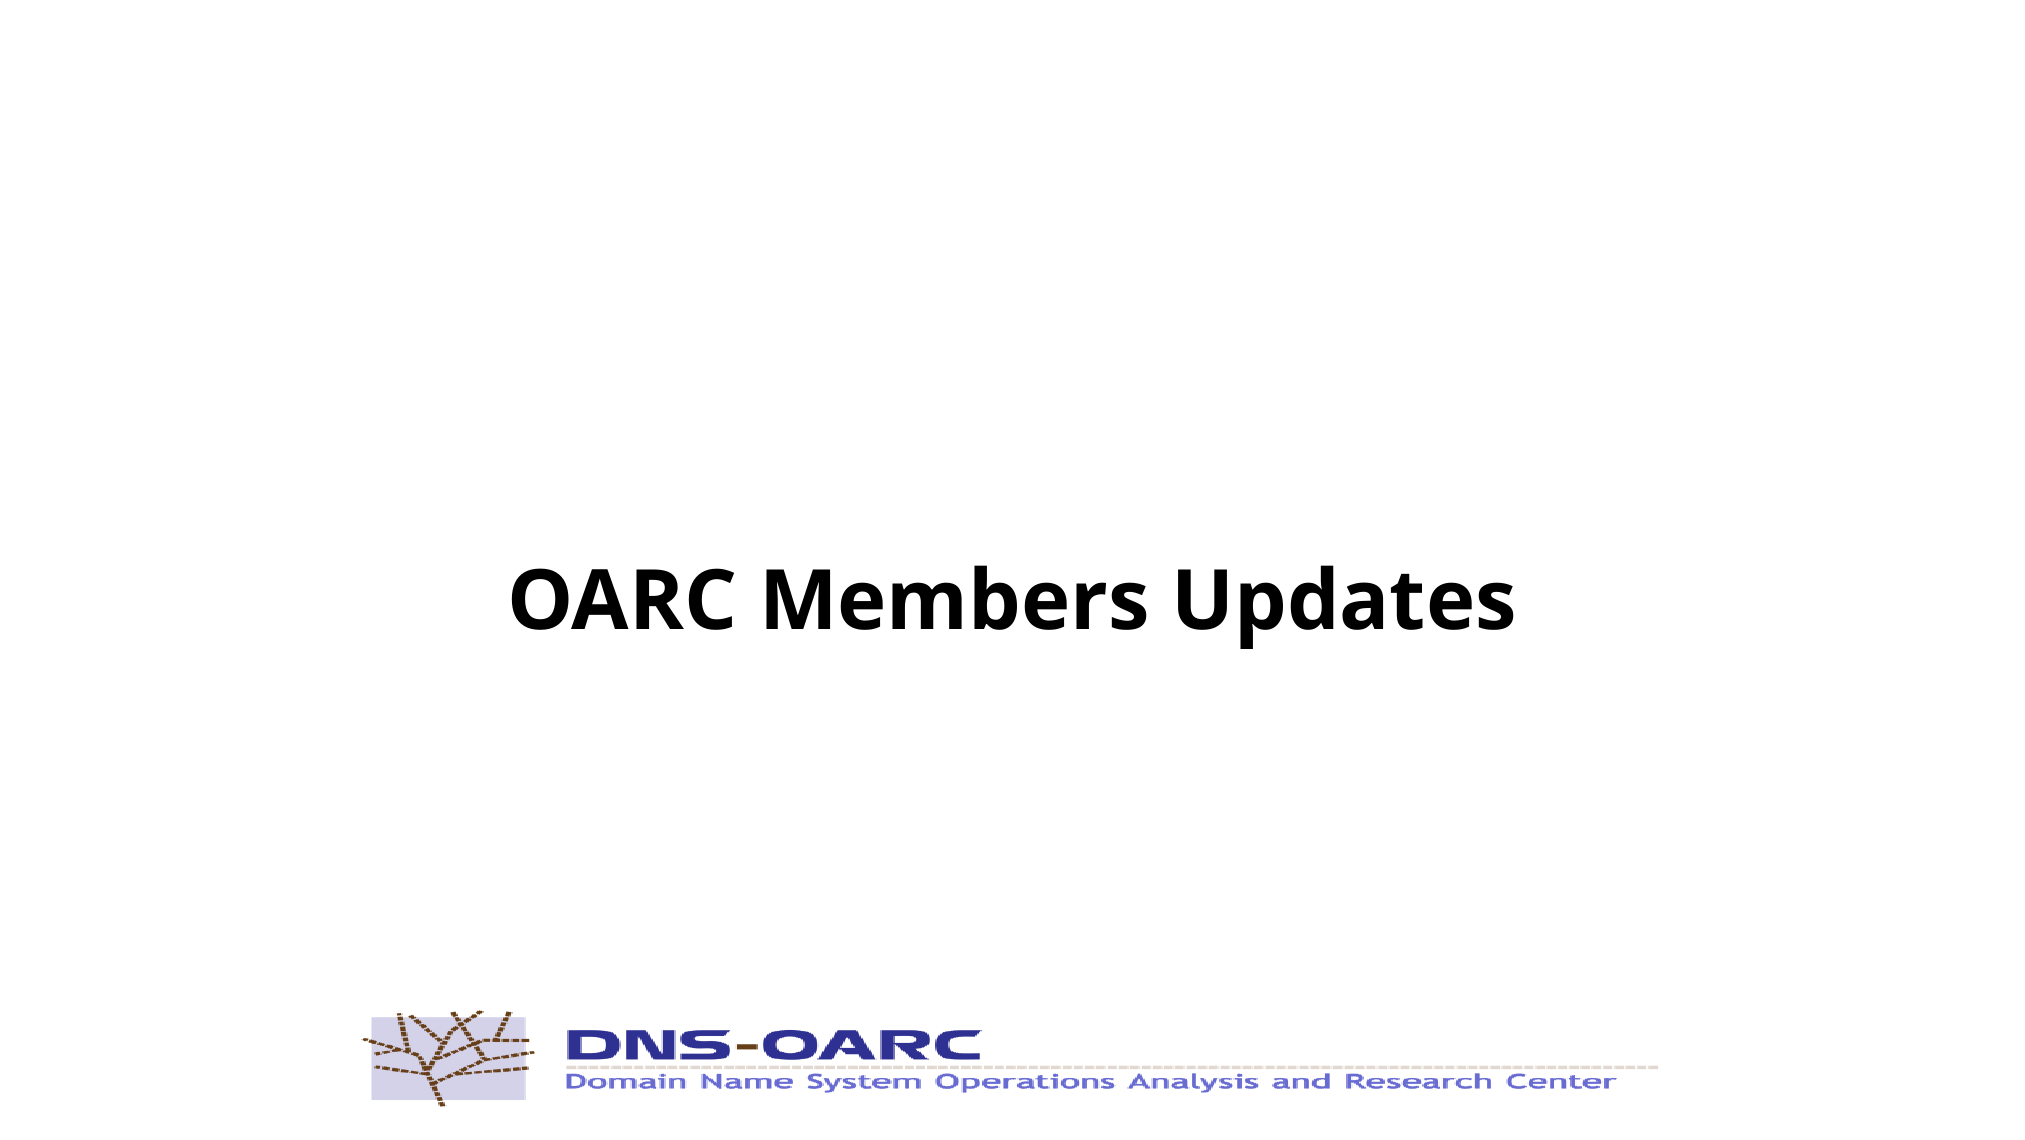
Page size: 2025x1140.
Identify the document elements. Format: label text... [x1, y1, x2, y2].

picture [289, 1004, 1700, 1113]
subtitle OARC Members Updates [101, 266, 1924, 928]
